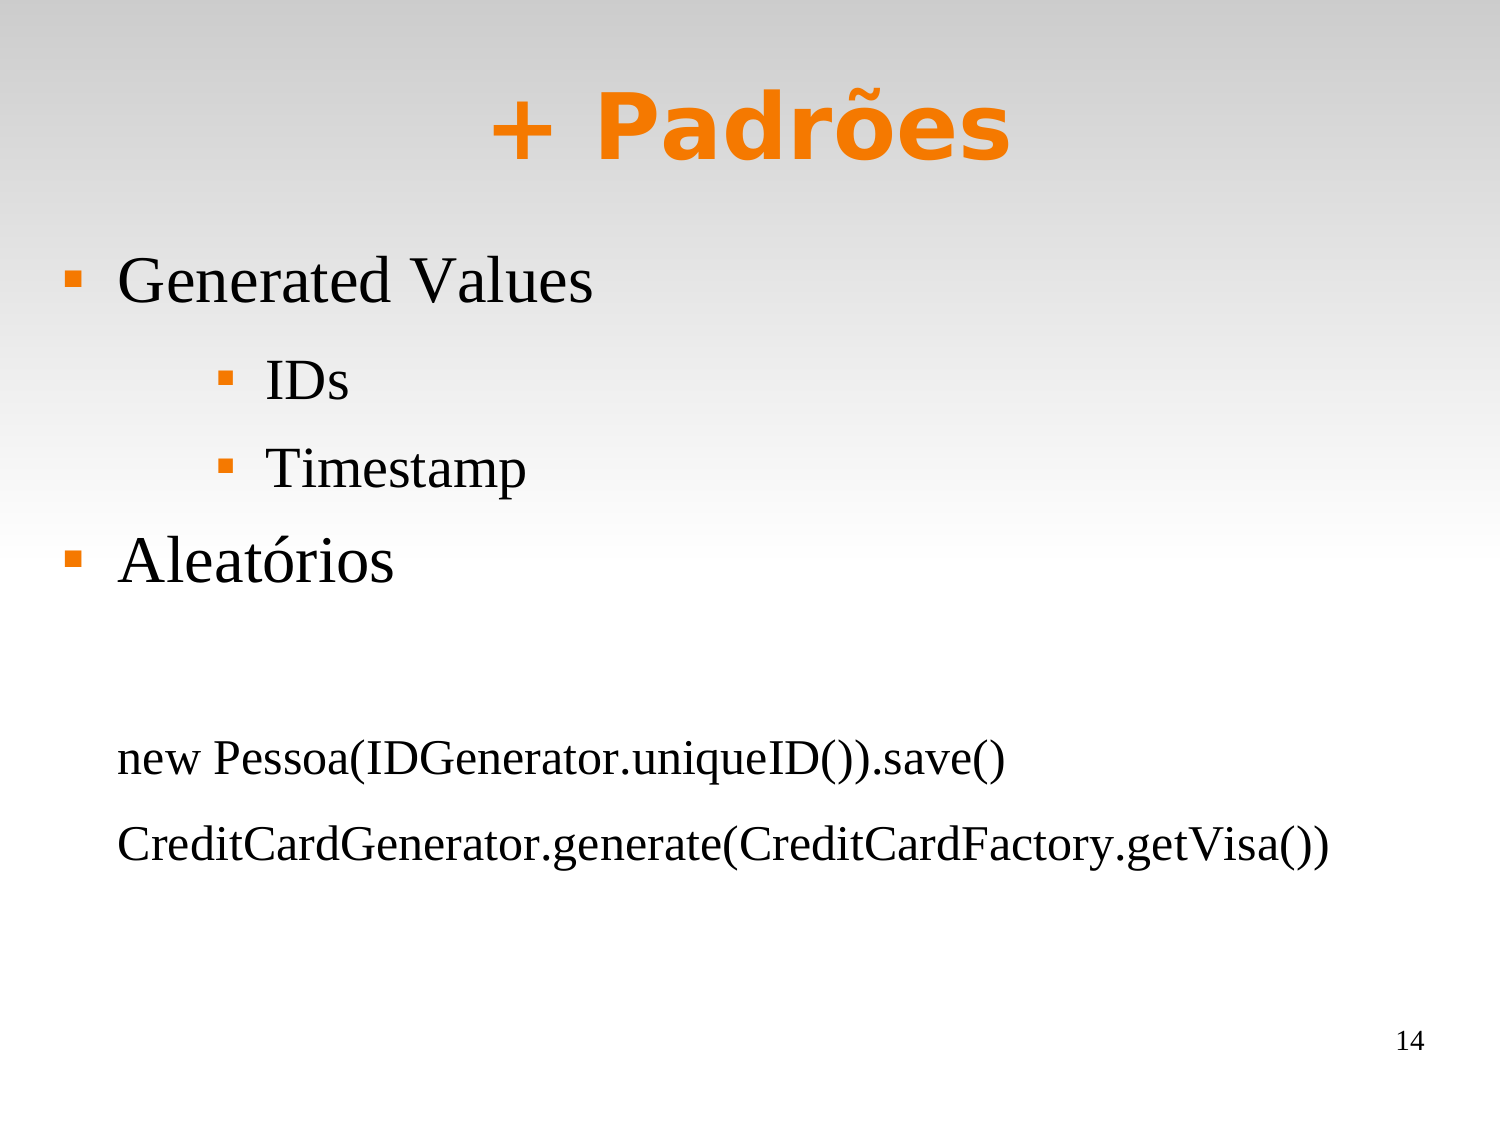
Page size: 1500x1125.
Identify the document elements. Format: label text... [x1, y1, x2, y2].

list Generated Values IDs Timestamp Aleatórios new Pessoa(IDGenerator.uniqueID()).save() CreditCardGenerator.generate(CreditCardFactory.getVisa())‏ [29, 243, 1469, 1087]
title + Padrões [29, 30, 1469, 225]
